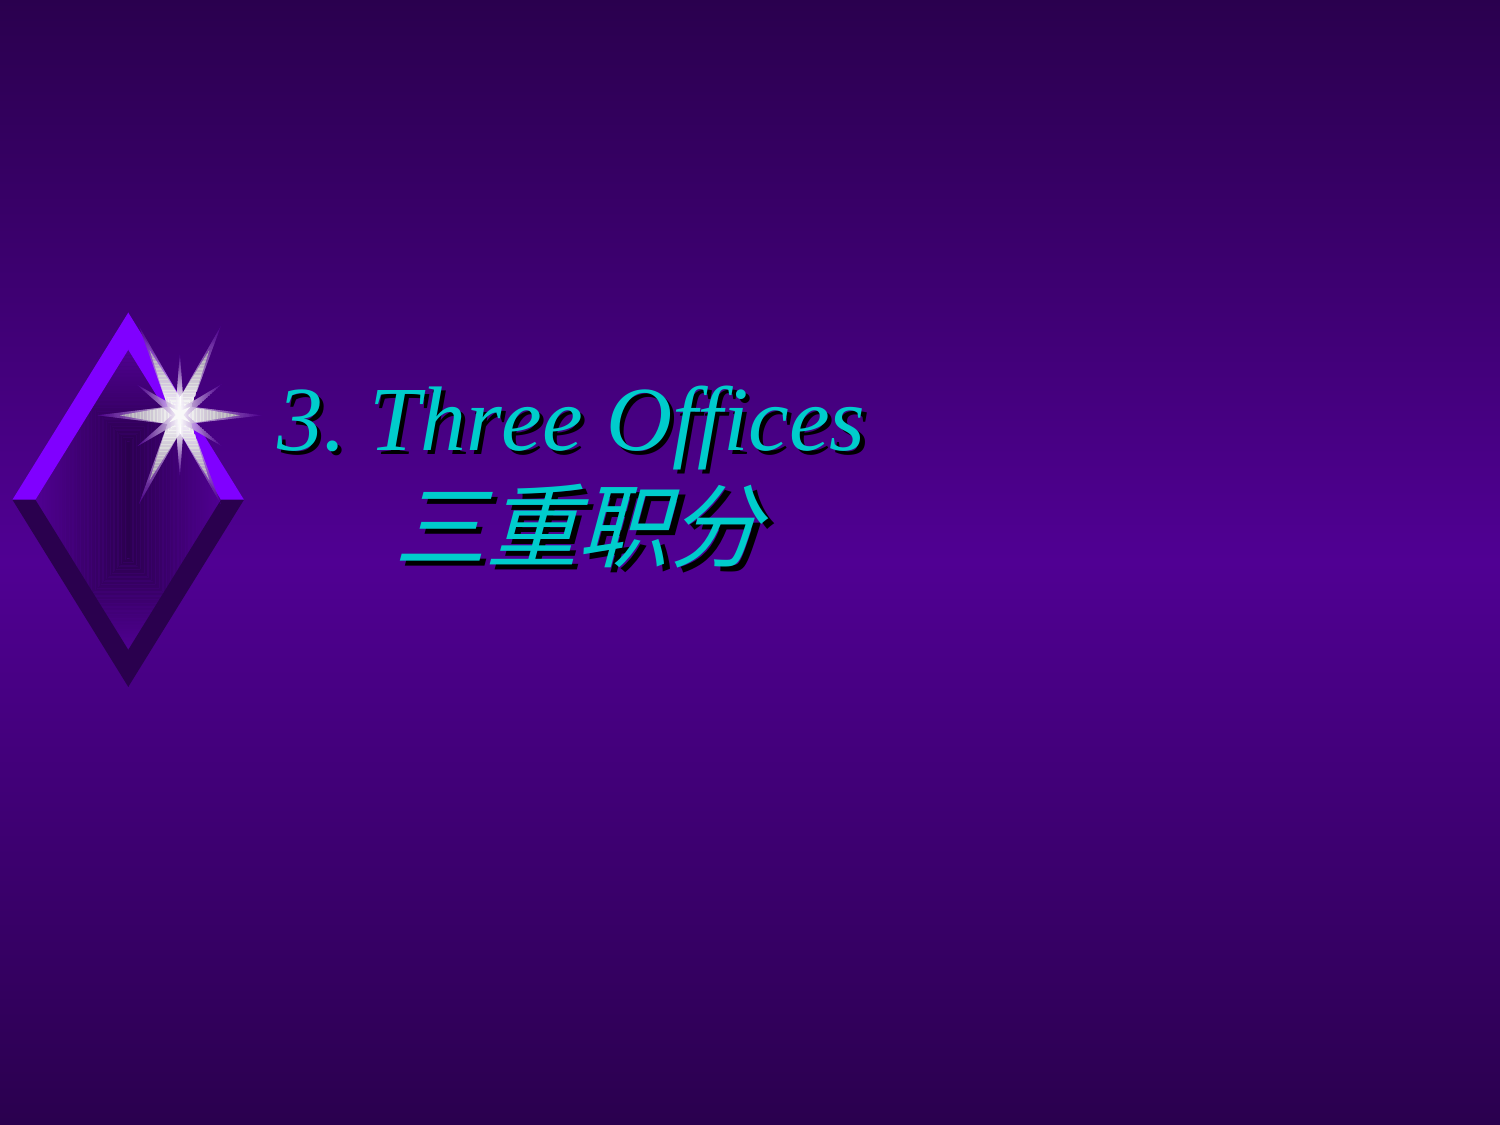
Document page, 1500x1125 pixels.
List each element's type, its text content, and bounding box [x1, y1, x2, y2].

title 3. Three Offices 三重职分 [262, 351, 1500, 587]
